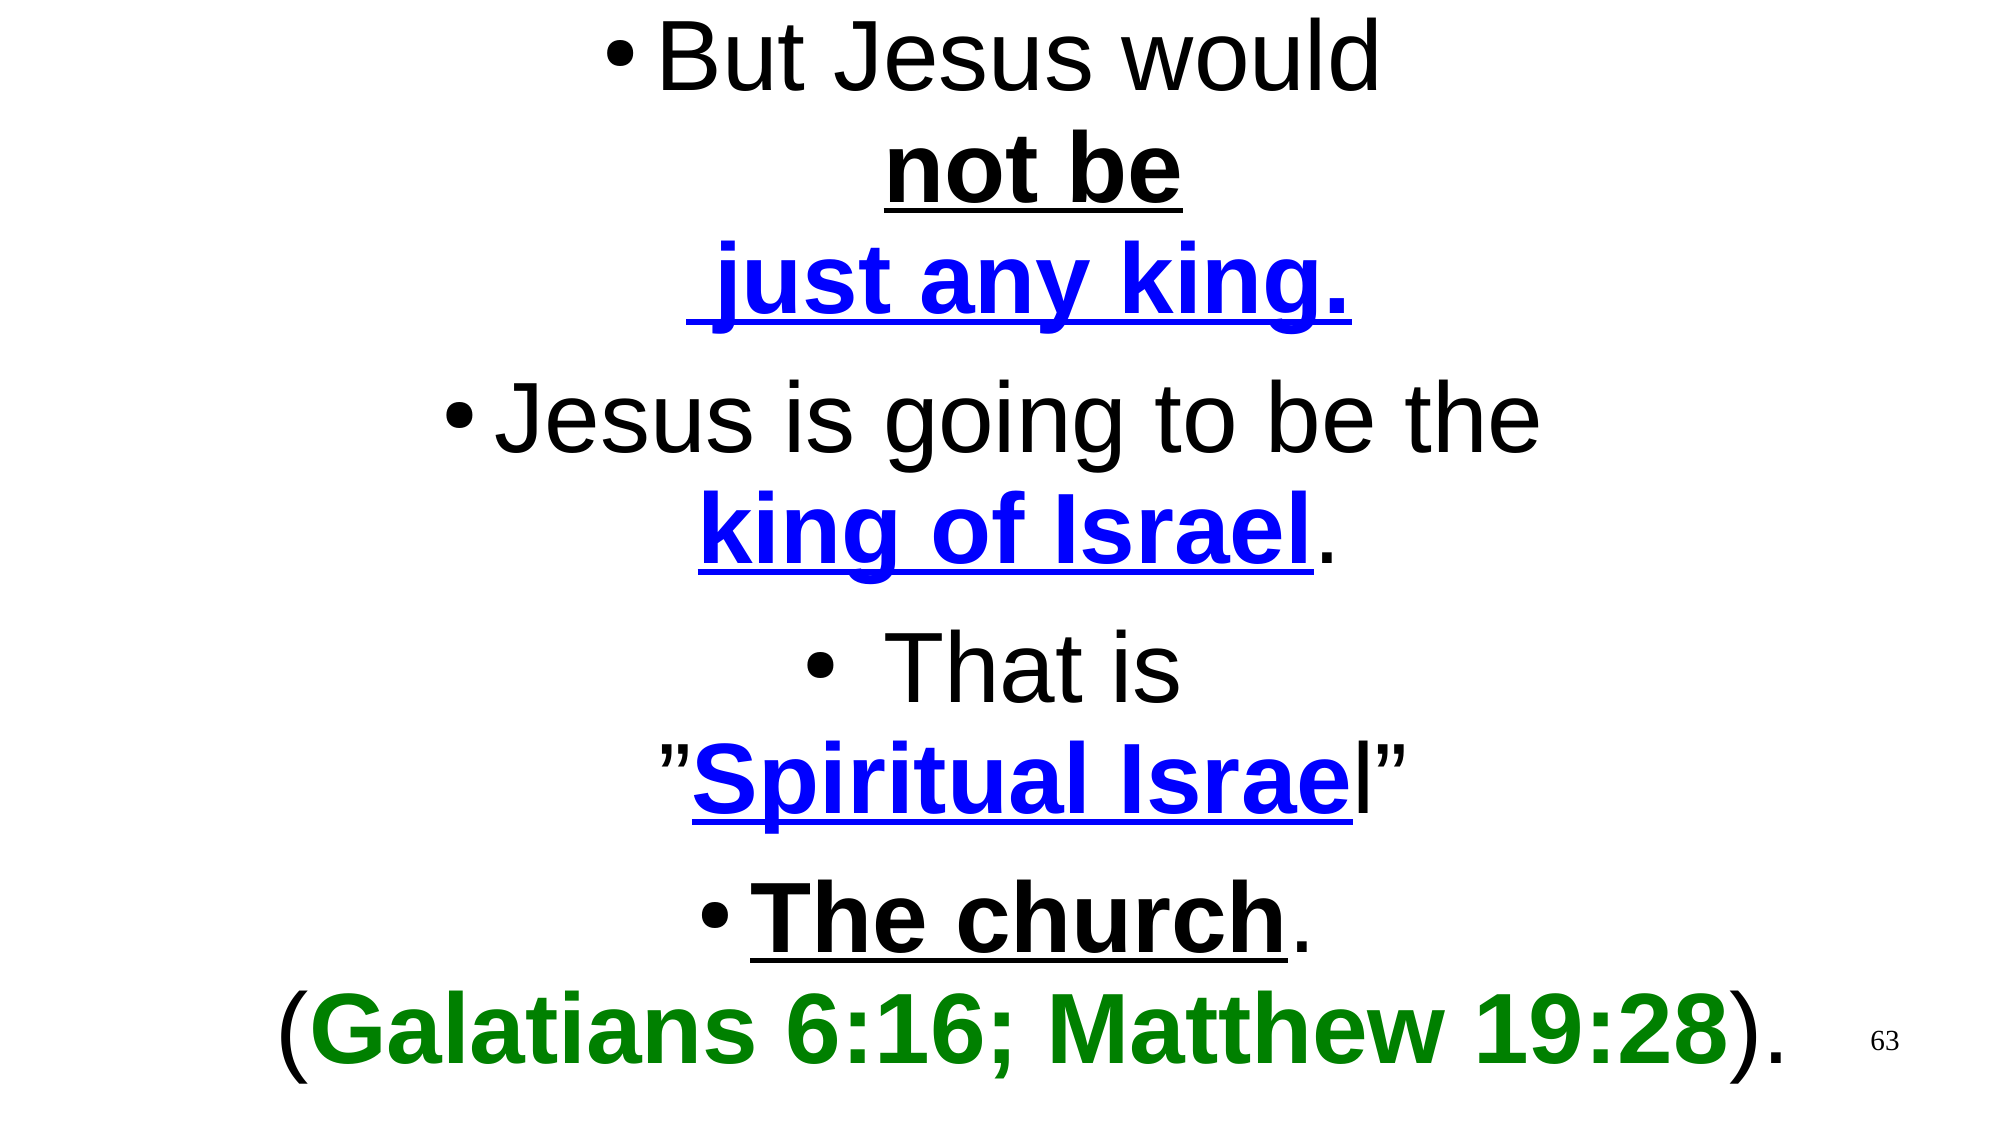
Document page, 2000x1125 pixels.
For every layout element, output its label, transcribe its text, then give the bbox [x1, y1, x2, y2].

list But Jesus would not be just any king. Jesus is going to be the king of Israel. That is ”Spiritual Israel” The church. (Galatians 6:16; Matthew 19:28). [0, 0, 1996, 1123]
